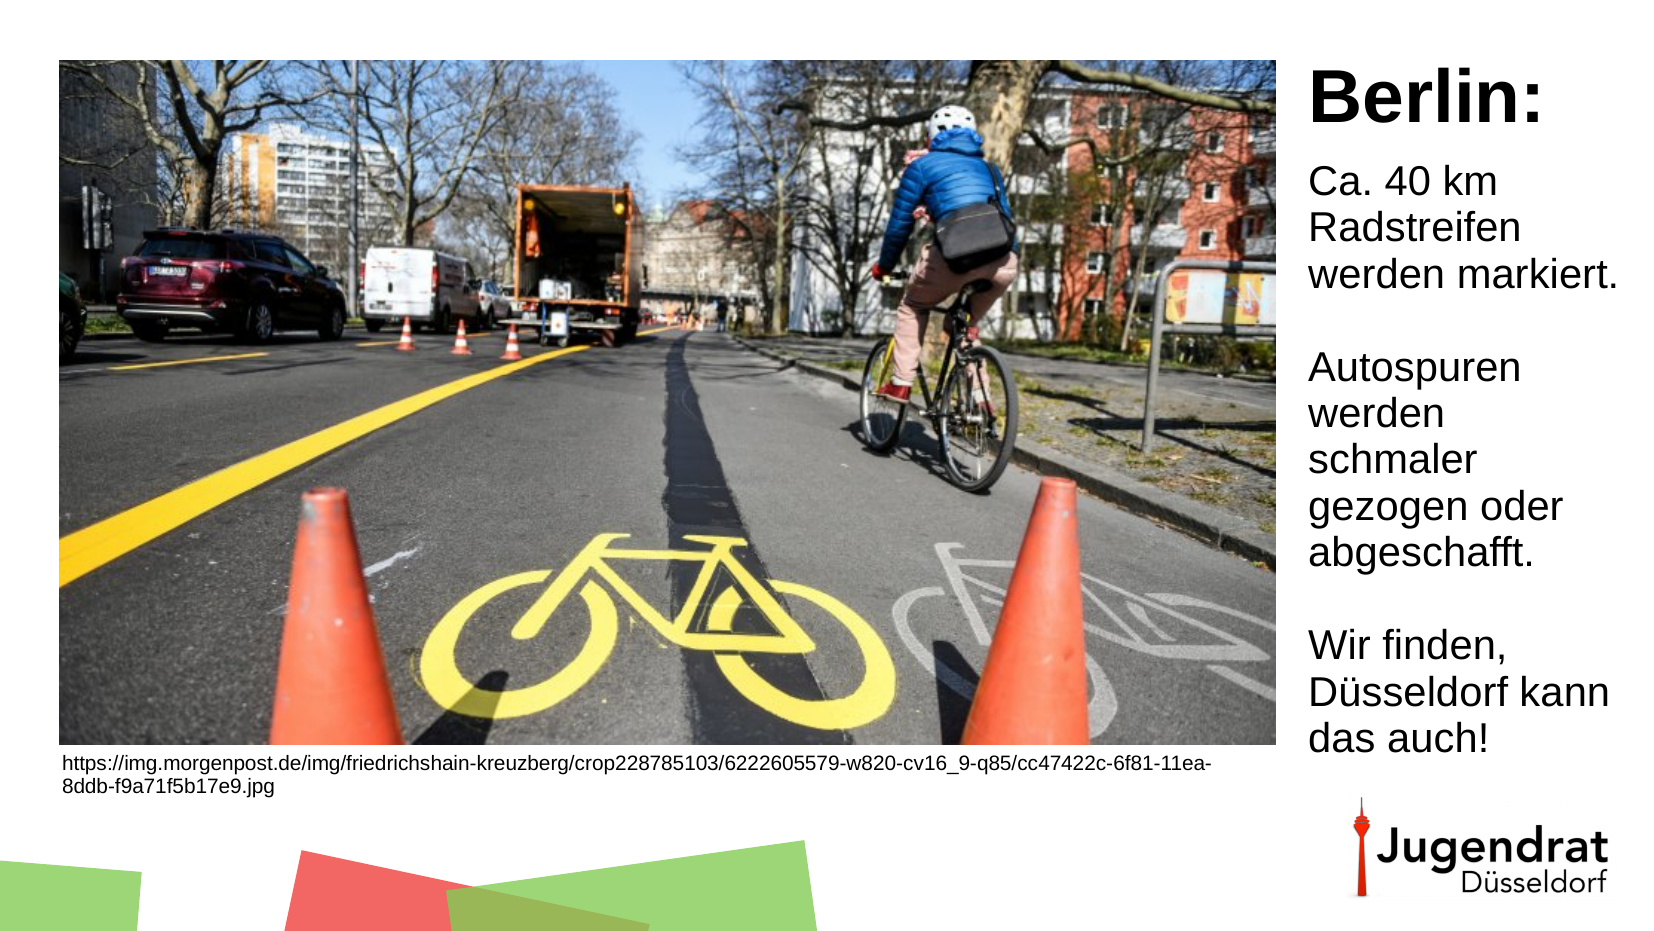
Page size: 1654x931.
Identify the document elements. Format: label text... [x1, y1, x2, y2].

text_box https://img.morgenpost.de/img/friedrichshain-kreuzberg/crop228785103/6222605579-w820-cv16_9-q85/cc47422c-6f81-11ea-8ddb-f9a71f5b17e9.jpg [47, 744, 1276, 843]
text_box [0, 860, 142, 931]
picture [1347, 791, 1619, 902]
text_box Berlin: Ca. 40 km Radstreifen werden markiert. Autospuren werden schmaler gezogen oder abgeschafft. Wir finden, Düsseldorf kann das auch! [1293, 47, 1636, 816]
text_box [284, 840, 818, 931]
picture [59, 60, 1276, 744]
